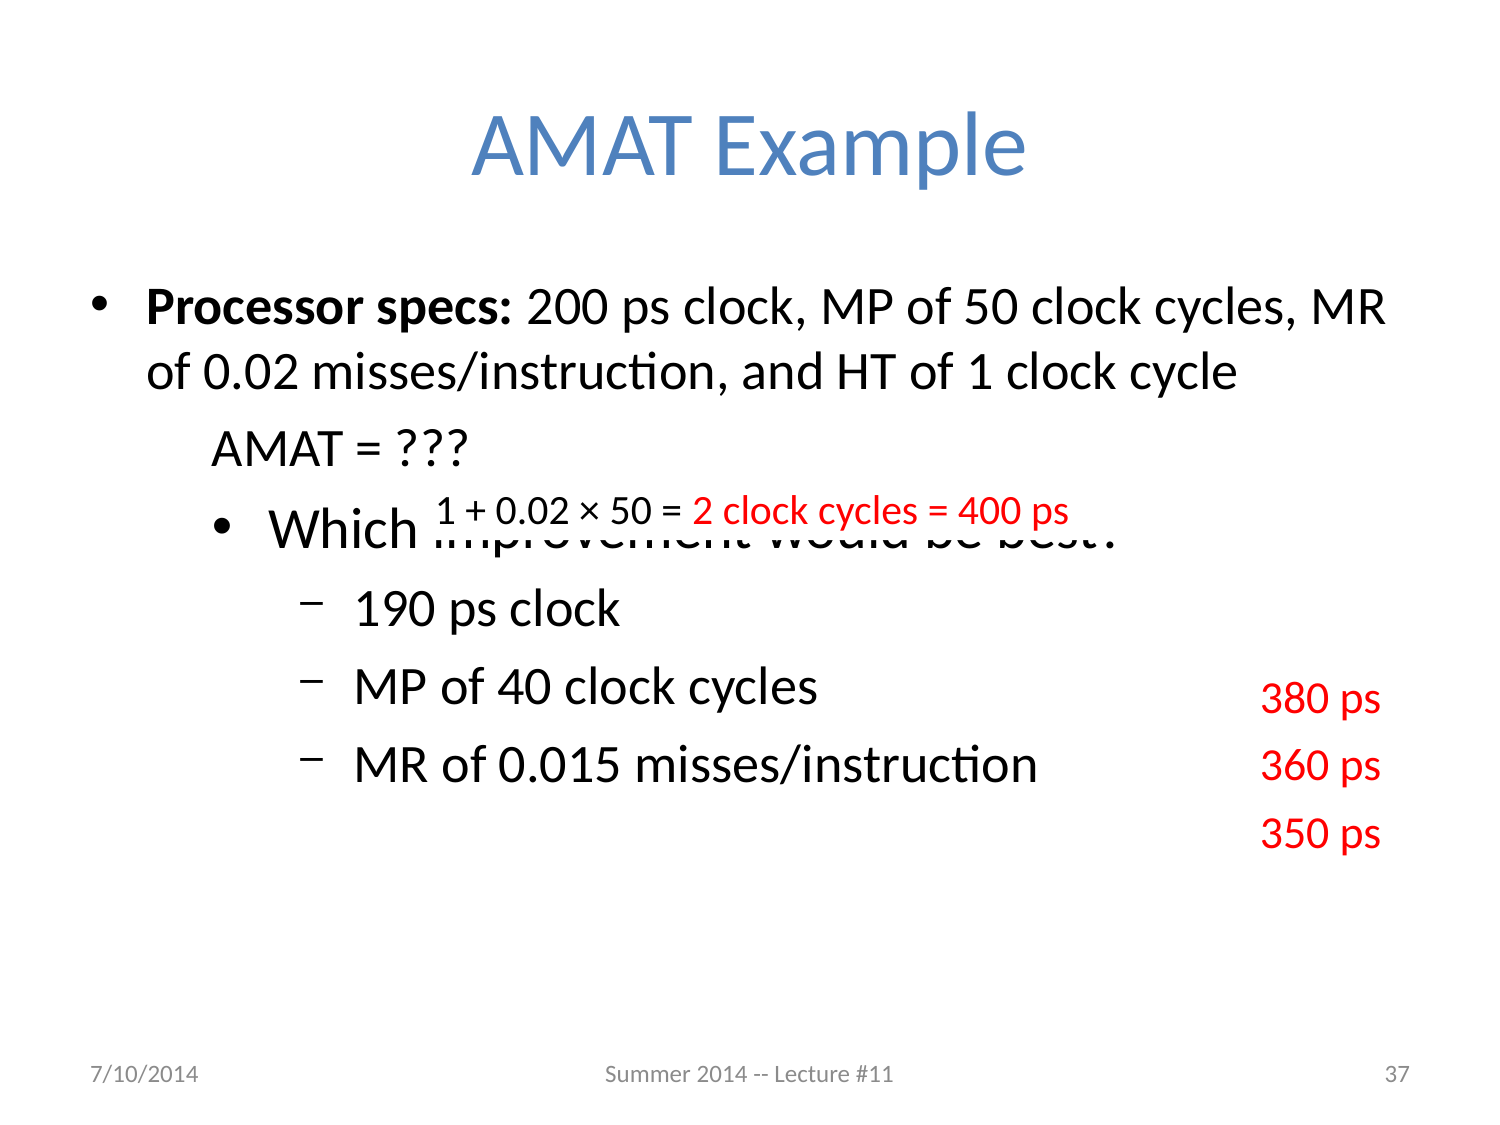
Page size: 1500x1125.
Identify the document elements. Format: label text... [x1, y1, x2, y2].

text_box 380 ps 360 ps 350 ps [1244, 660, 1440, 865]
slide_number 7/10/2014 [75, 1042, 425, 1103]
text_box 1 + 0.02 × 50 = 2 clock cycles = 400 ps [420, 475, 1350, 541]
footer Summer 2014 -- Lecture #11 [512, 1042, 988, 1103]
list Processor specs: 200 ps clock, MP of 50 clock cycles, MR of 0.02 misses/instruction, and HT of 1 clock cycle AMAT = ??? Which improvement would be best? 190 ps clock MP of 40 clock cycles MR of 0.015 misses/instruction [75, 262, 1425, 1073]
title AMAT Example [75, 45, 1425, 233]
slide_number <number> [1074, 1042, 1425, 1103]
